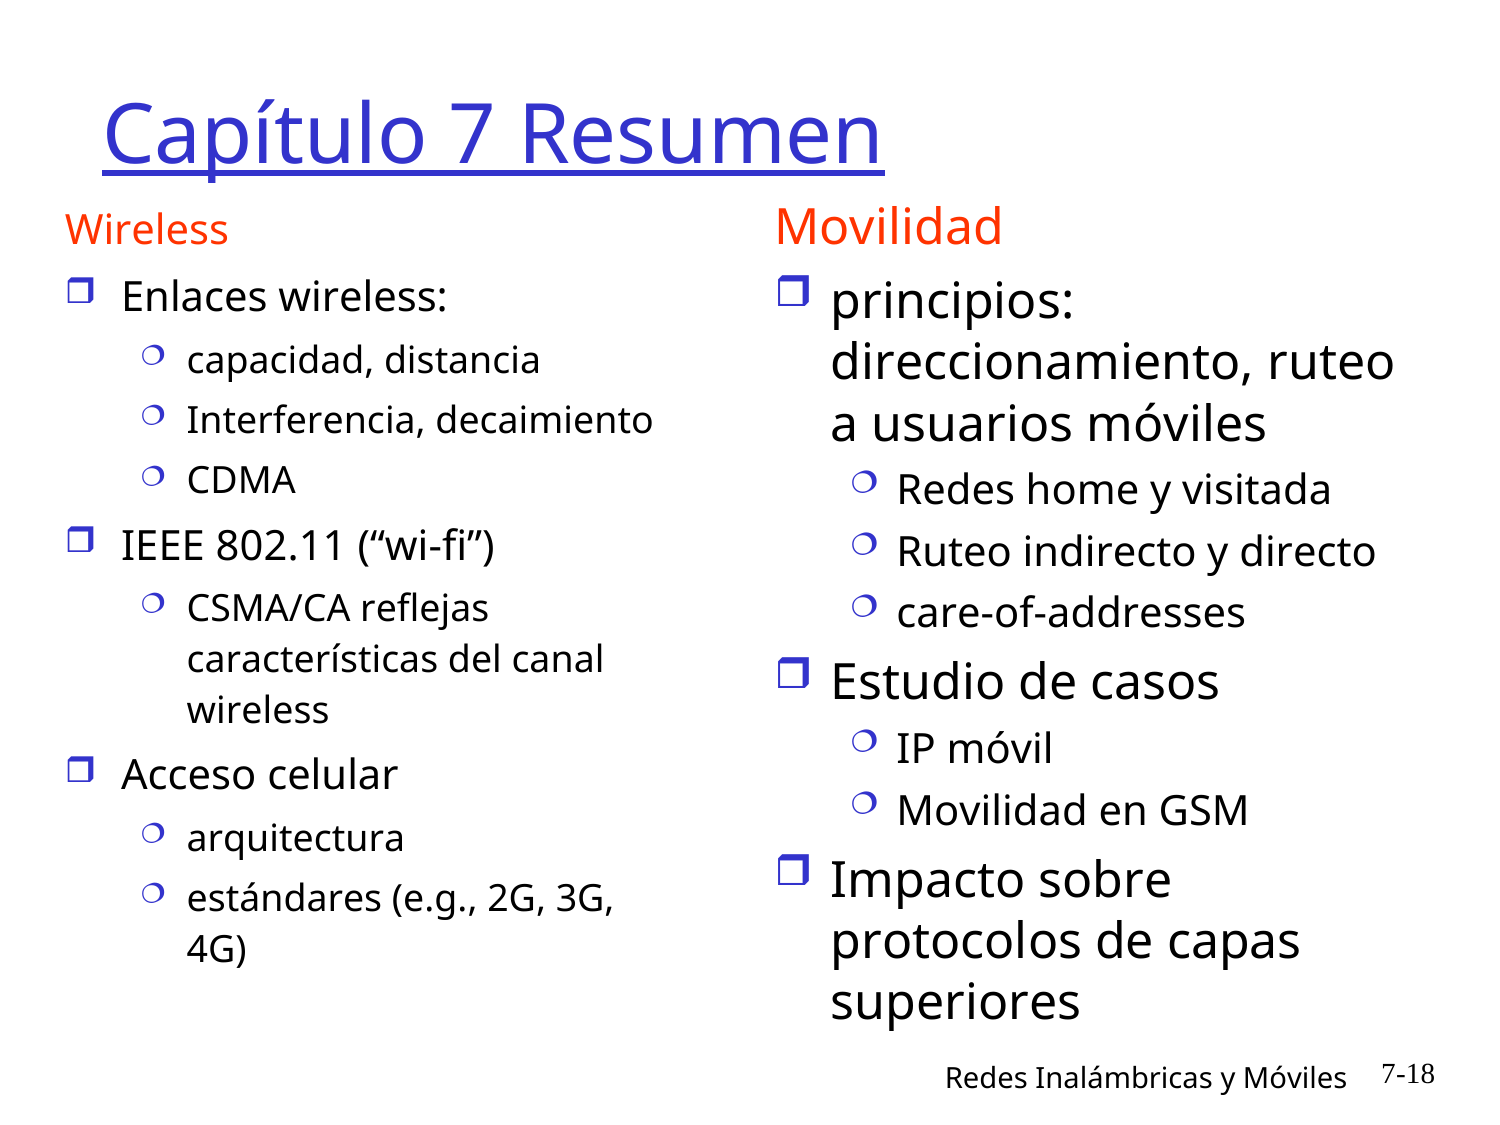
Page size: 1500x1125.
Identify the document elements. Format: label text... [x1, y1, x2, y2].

list Wireless Enlaces wireless: capacidad, distancia Interferencia, decaimiento CDMA IEEE 802.11 (“wi-fi”) CSMA/CA reflejas características del canal wireless Acceso celular arquitectura estándares (e.g., 2G, 3G, 4G) [50, 191, 676, 955]
title Capítulo 7 Resumen [87, 37, 1363, 225]
list Movilidad principios: direccionamiento, ruteo a usuarios móviles Redes home y visitada Ruteo indirecto y directo care-of-addresses Estudio de casos IP móvil Movilidad en GSM Impacto sobre protocolos de capas superiores [759, 187, 1426, 1091]
